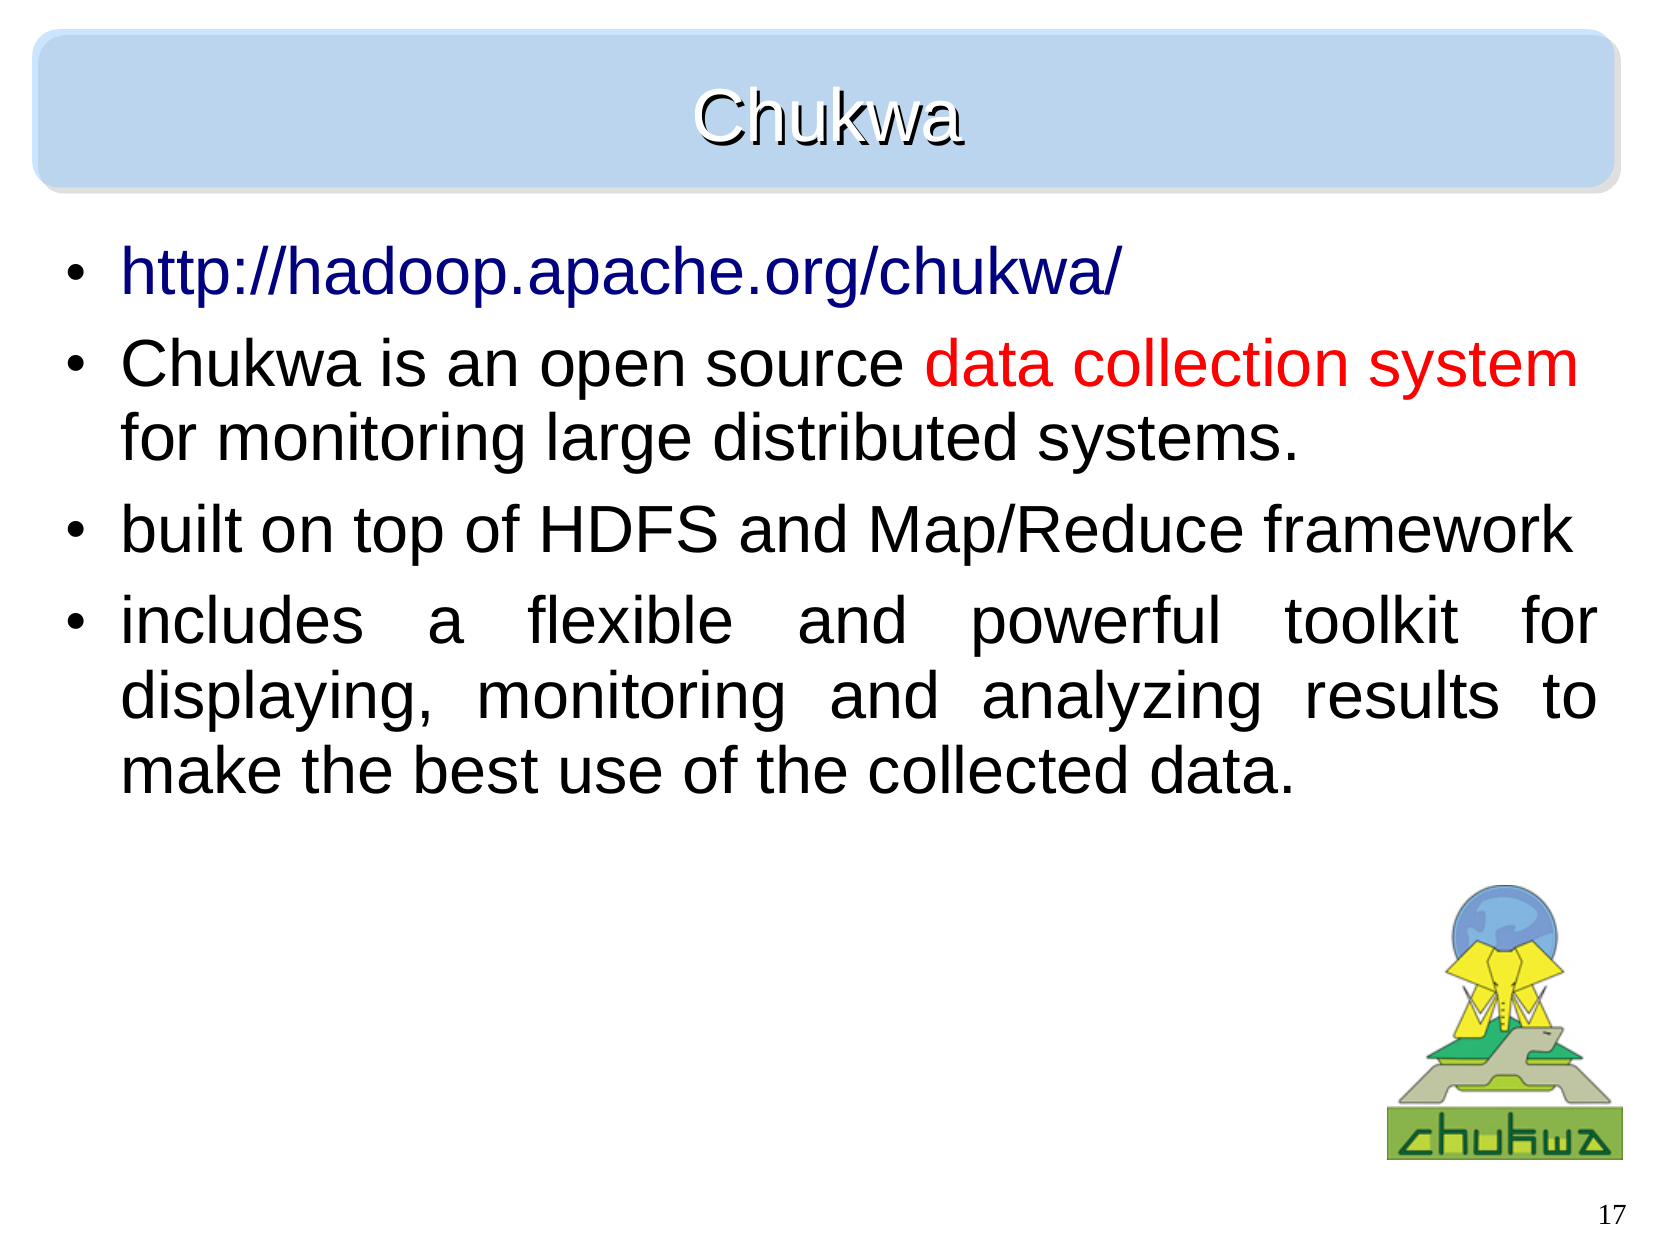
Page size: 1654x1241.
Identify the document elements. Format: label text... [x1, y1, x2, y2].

list http://hadoop.apache.org/chukwa/ Chukwa is an open source data collection system for monitoring large distributed systems. built on top of HDFS and Map/Reduce framework includes a ﬂexible and powerful toolkit for displaying, monitoring and analyzing results to make the best use of the collected data. [64, 234, 1600, 1039]
text_box [1530, 29, 1615, 188]
title Chukwa [123, 20, 1530, 211]
text_box [32, 29, 123, 188]
picture [1387, 885, 1623, 1160]
